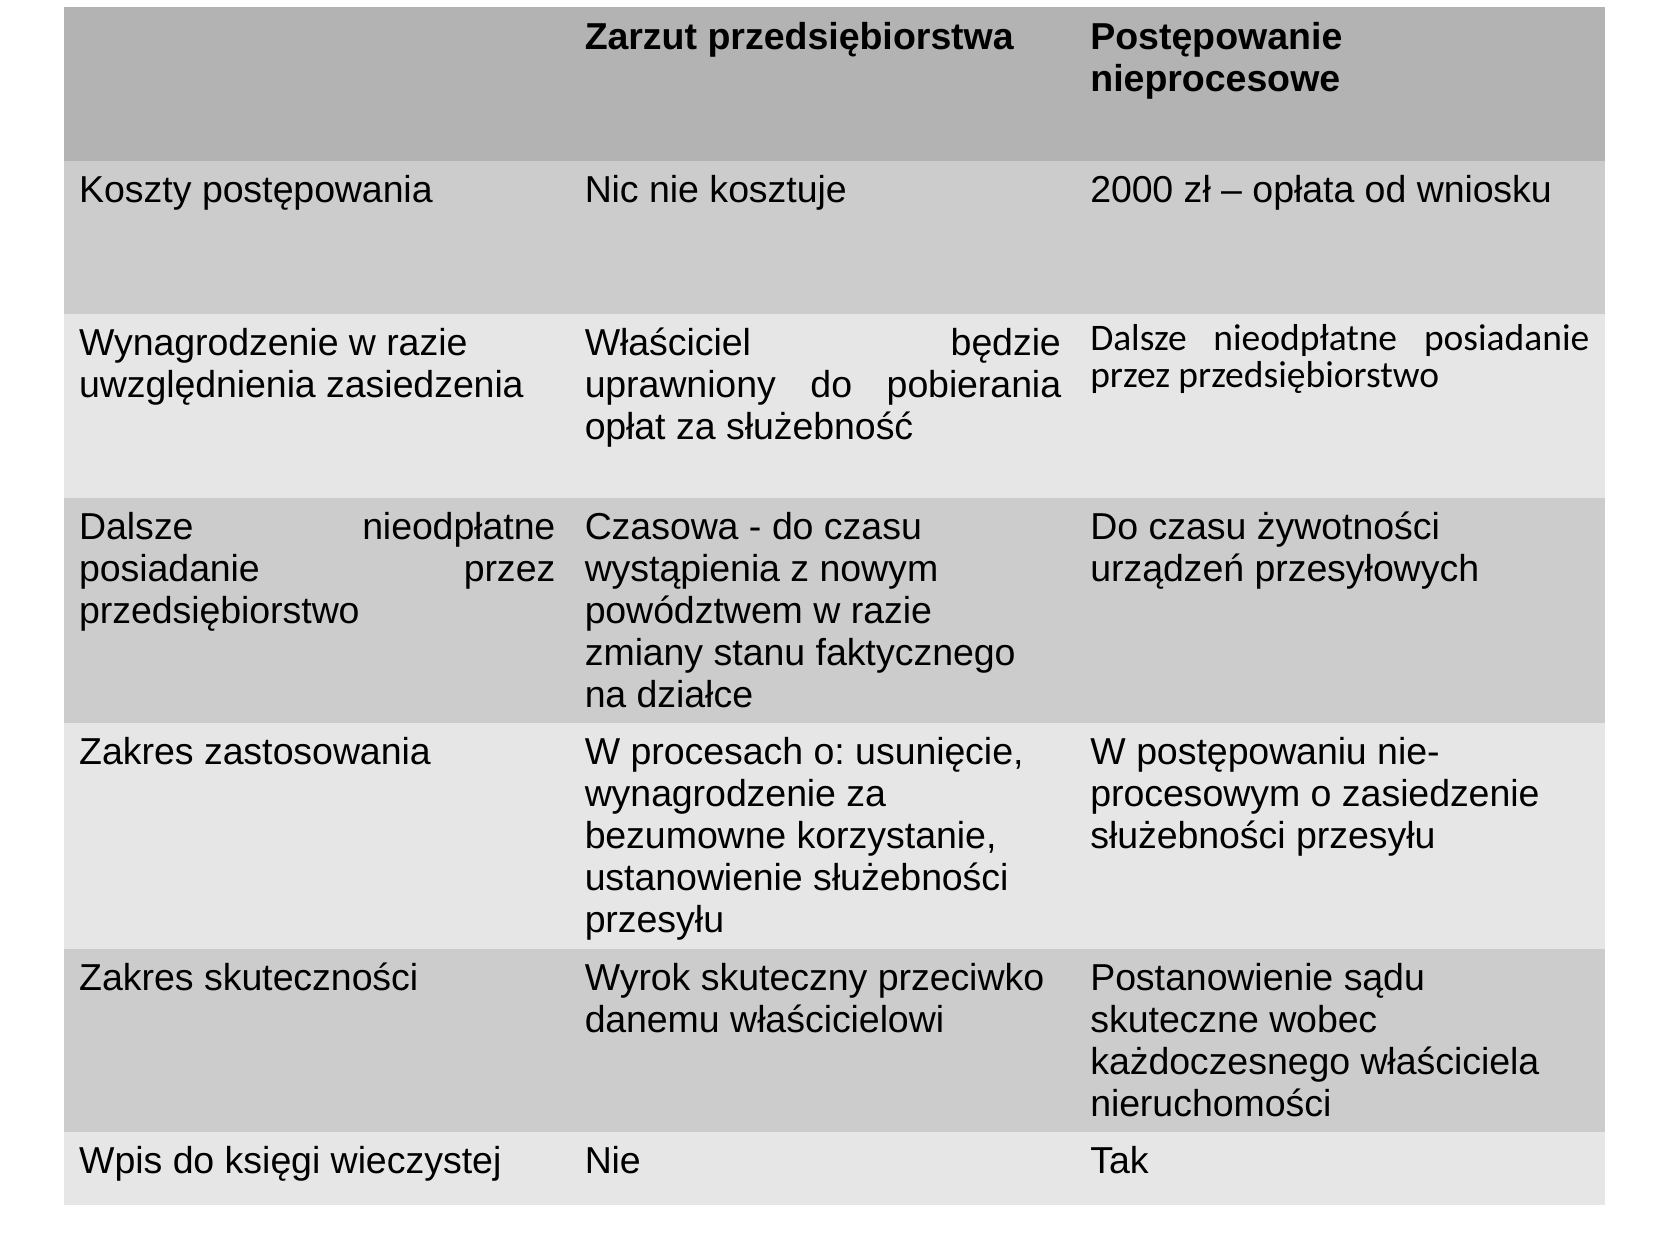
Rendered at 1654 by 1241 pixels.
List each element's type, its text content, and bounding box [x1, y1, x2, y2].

table_cell Koszty postępowania [64, 161, 570, 314]
table_header Zarzut przedsiębiorstwa [570, 7, 1076, 161]
table_cell Wpis do księgi wieczystej [64, 1132, 570, 1205]
table_cell Dalsze nieodpłatne posiadanie przez przedsiębiorstwo [1076, 314, 1605, 498]
table_cell Czasowa - do czasu wystąpienia z nowym powództwem w razie zmiany stanu faktycznego na działce [570, 498, 1076, 723]
table_header Postępowanie nieprocesowe [1076, 7, 1605, 161]
table_cell Właściciel będzie uprawniony do pobierania opłat za służebność [570, 314, 1076, 498]
table_cell Nie [570, 1132, 1076, 1205]
table_cell Postanowienie sądu skuteczne wobec każdoczesnego właściciela nieruchomości [1076, 949, 1605, 1132]
table_cell Zakres zastosowania [64, 723, 570, 949]
table_cell Nic nie kosztuje [570, 161, 1076, 314]
table_cell 2000 zł – opłata od wniosku [1076, 161, 1605, 314]
table_header [64, 7, 570, 161]
table_cell W procesach o: usunięcie, wynagrodzenie za bezumowne korzystanie, ustanowienie służebności przesyłu [570, 723, 1076, 949]
table_cell Wynagrodzenie w razie uwzględnienia zasiedzenia [64, 314, 570, 498]
table_cell Dalsze nieodpłatne posiadanie przez przedsiębiorstwo [64, 498, 570, 723]
table_cell Tak [1076, 1132, 1605, 1205]
table_cell W postępowaniu nie-procesowym o zasiedzenie służebności przesyłu [1076, 723, 1605, 949]
table_cell Wyrok skuteczny przeciwko danemu właścicielowi [570, 949, 1076, 1132]
table_cell Do czasu żywotności urządzeń przesyłowych [1076, 498, 1605, 723]
table_cell Zakres skuteczności [64, 949, 570, 1132]
